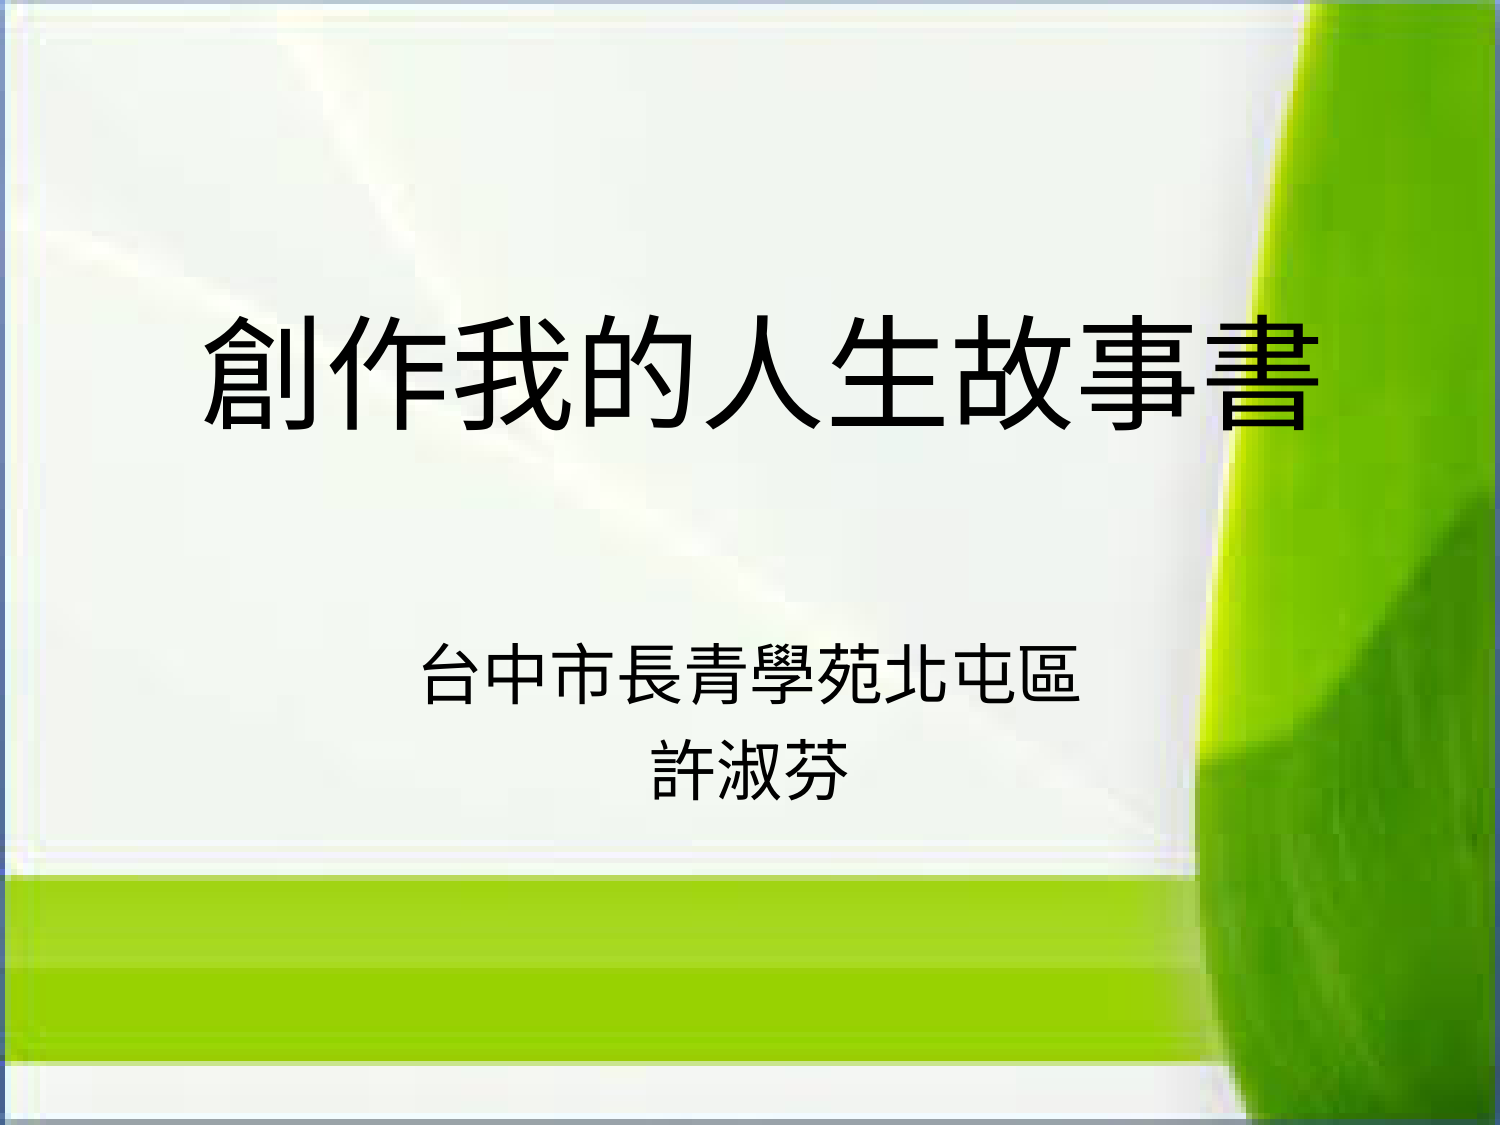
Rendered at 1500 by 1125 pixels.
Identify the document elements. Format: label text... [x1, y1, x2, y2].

subtitle 台中市長青學苑北屯區 許淑芬 [225, 624, 1276, 875]
title 創作我的人生故事書 [125, 249, 1401, 492]
